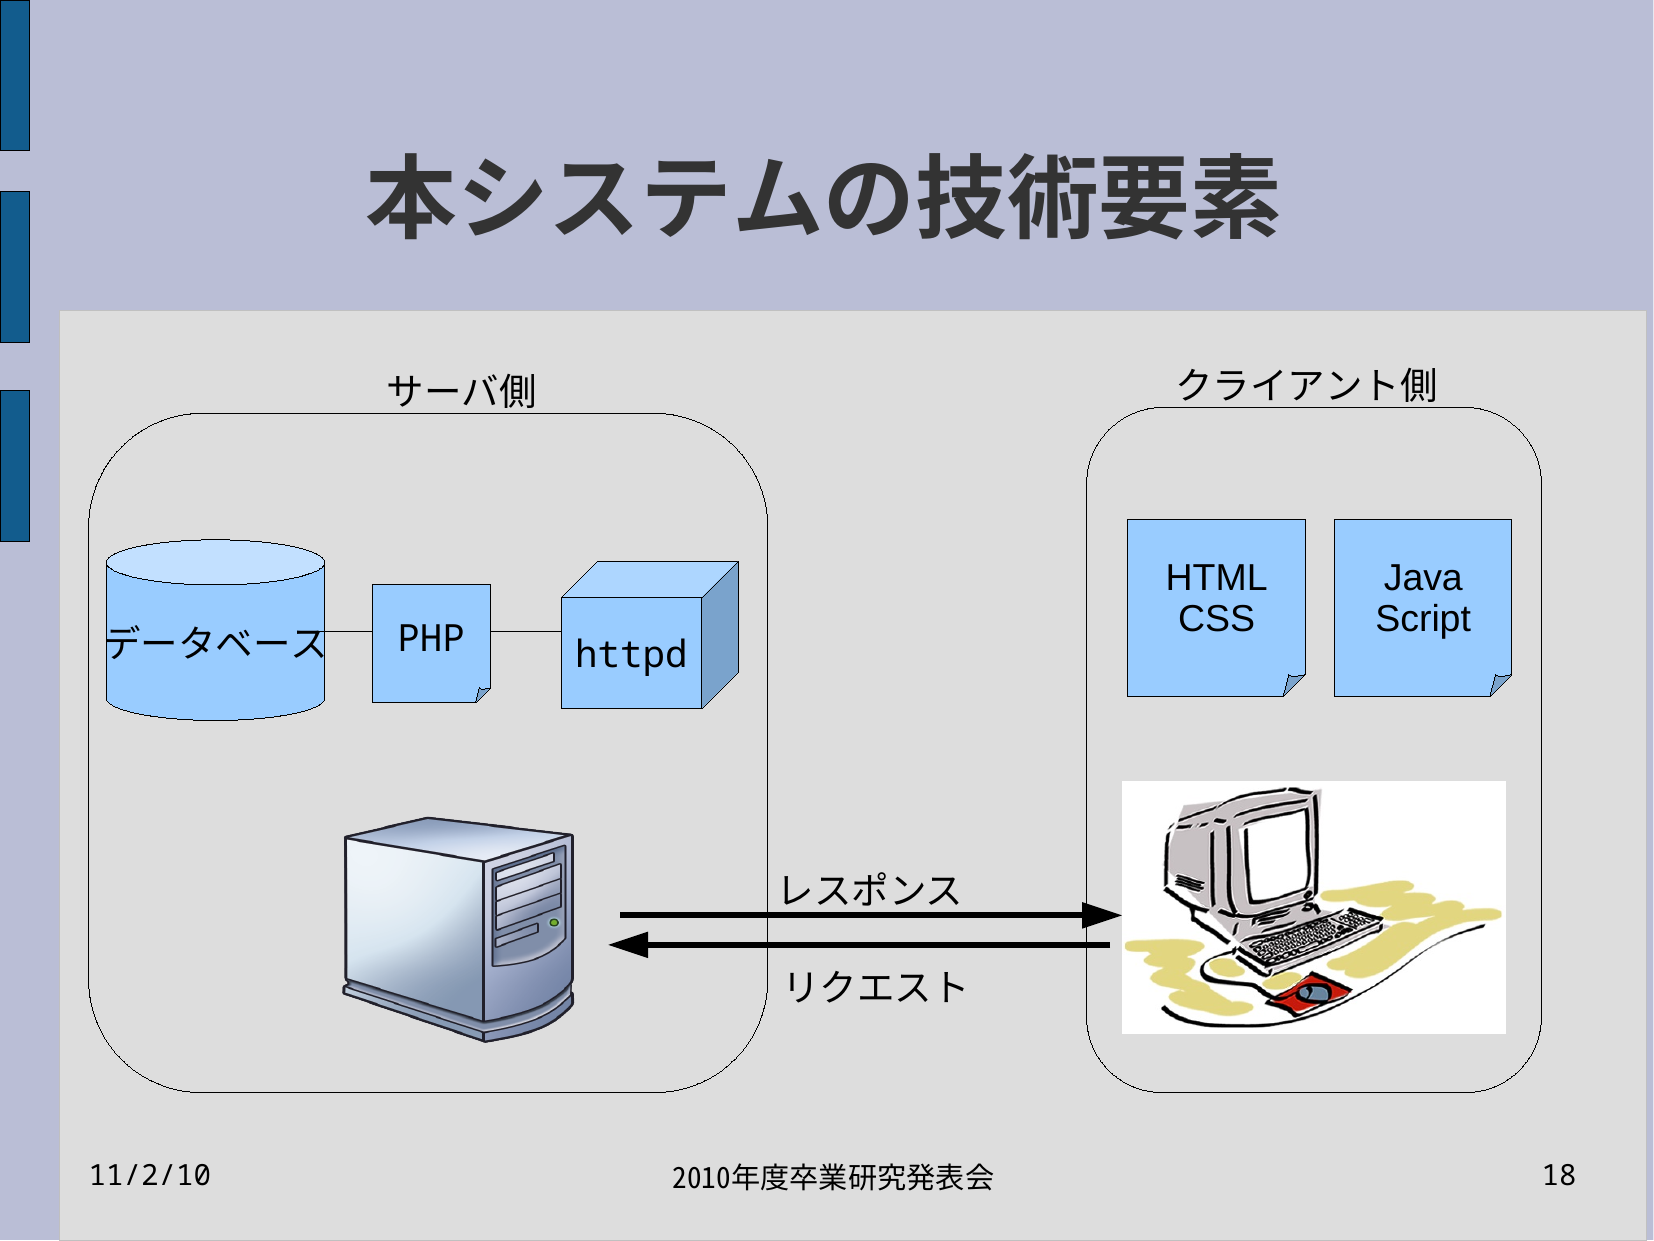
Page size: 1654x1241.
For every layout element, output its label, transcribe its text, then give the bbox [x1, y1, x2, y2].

title 本システムの技術要素 [118, 88, 1531, 296]
text_box レスポンス [761, 853, 960, 906]
text_box [88, 413, 768, 1093]
text_box リクエスト [767, 950, 948, 1003]
text_box クライアント側 [1160, 348, 1453, 401]
text_box サーバ側 [372, 354, 552, 407]
text_box [1086, 407, 1542, 1093]
picture [1122, 781, 1506, 1034]
text_box [621, 918, 768, 942]
picture [295, 797, 621, 1062]
